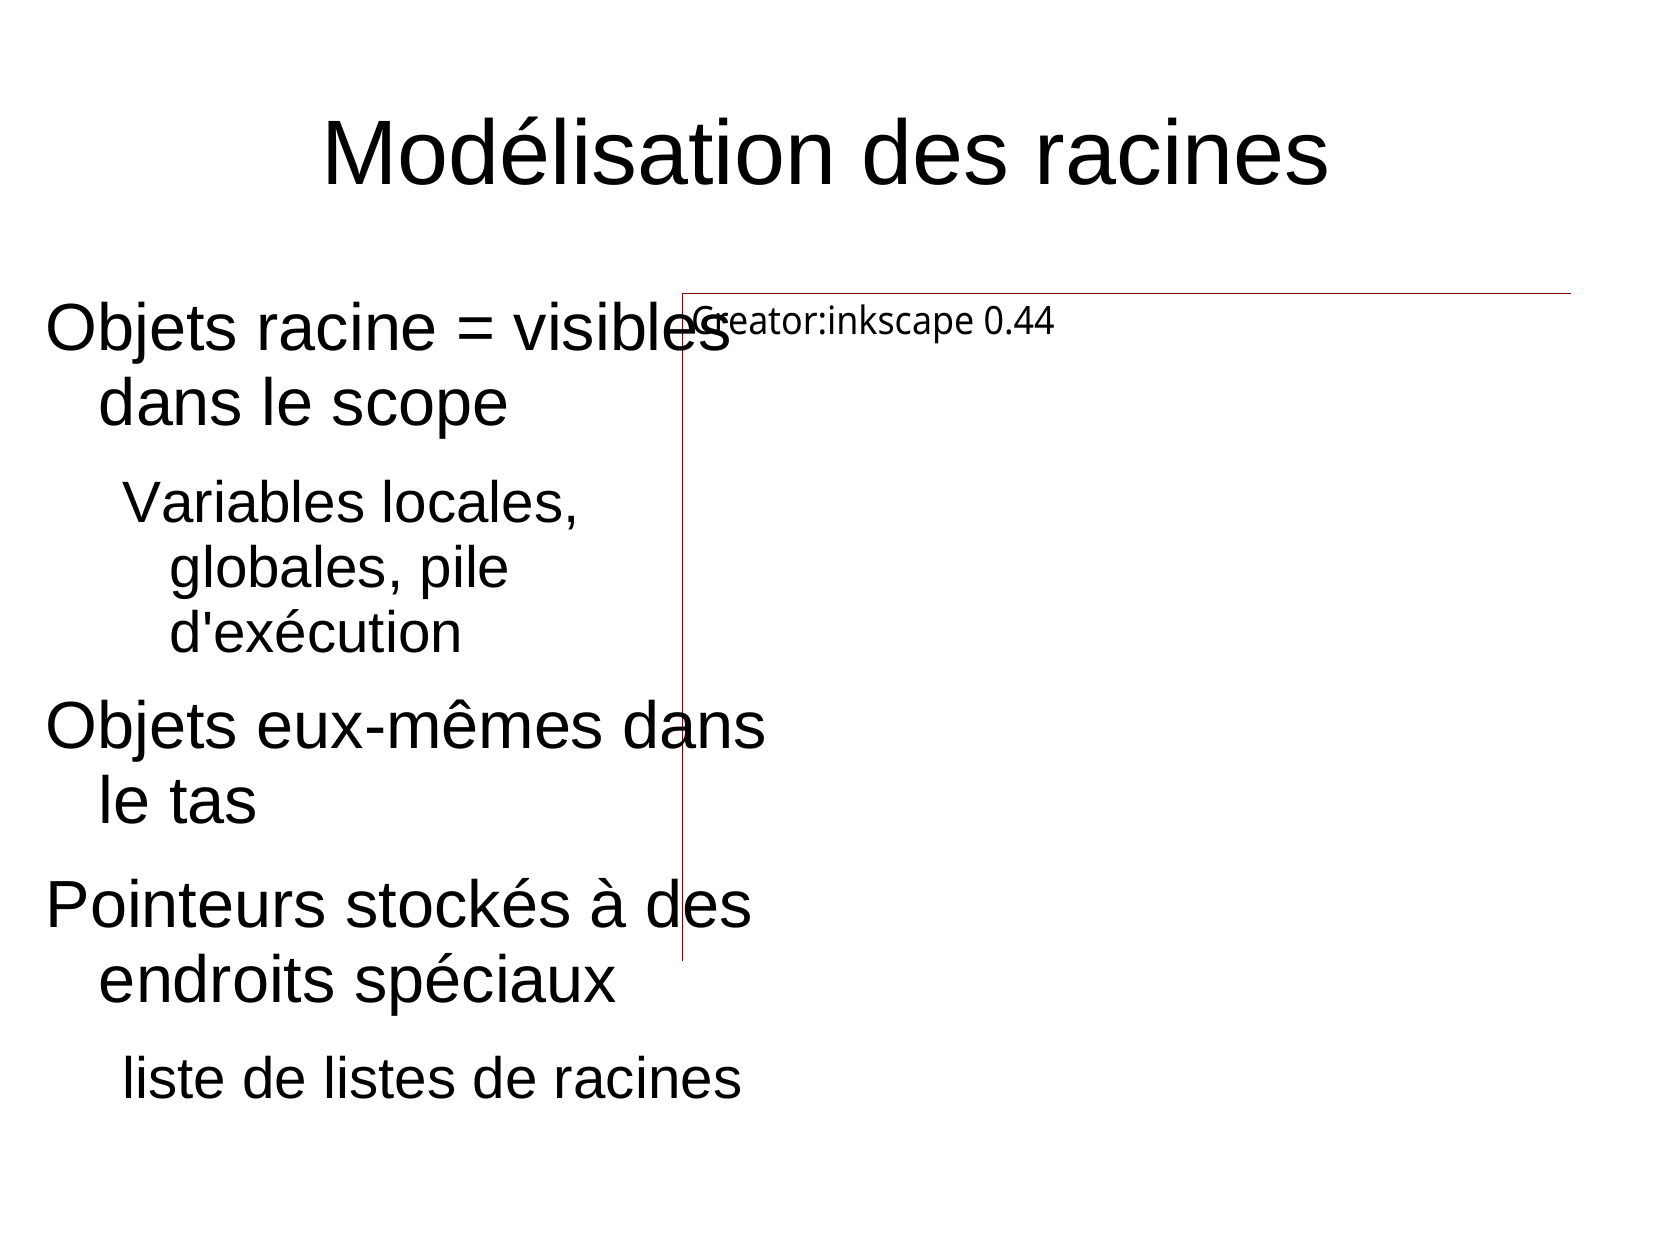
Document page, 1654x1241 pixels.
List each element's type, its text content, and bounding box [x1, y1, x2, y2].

picture [821, 290, 1571, 961]
title Modélisation des racines [82, 56, 1571, 250]
list Objets racine = visibles dans le scope Variables locales, globales, pile d'exécution Objets eux-mêmes dans le tas Pointeurs stockés à des endroits spéciaux liste de listes de racines [27, 290, 821, 1191]
